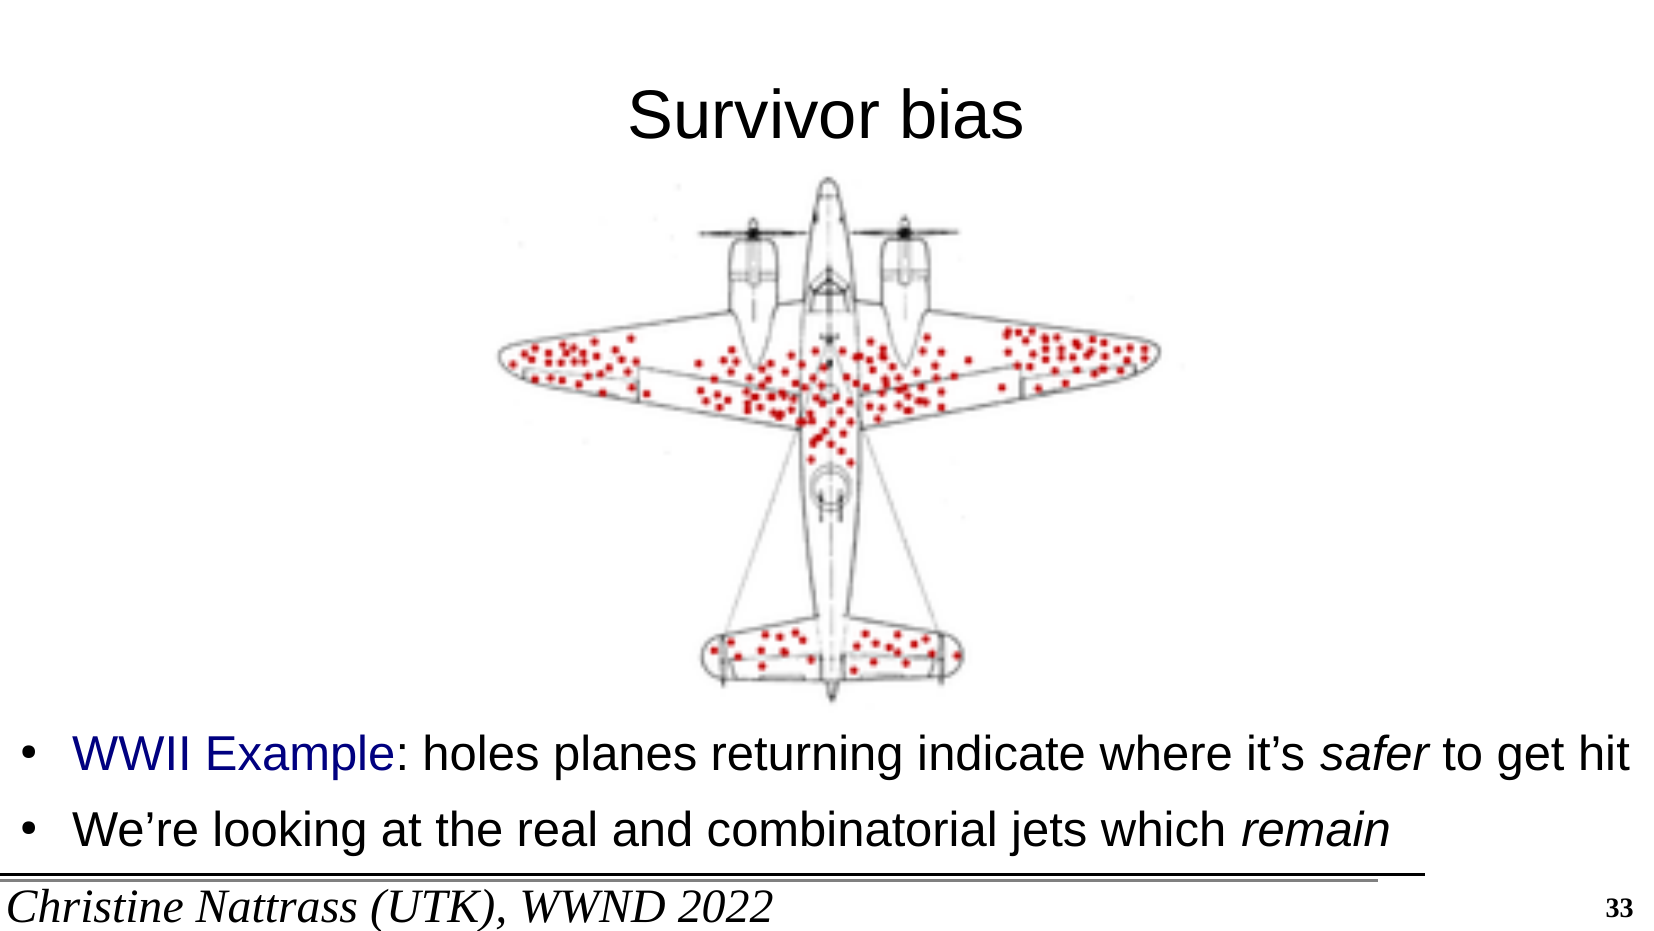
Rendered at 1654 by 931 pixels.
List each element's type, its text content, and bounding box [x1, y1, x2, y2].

picture [462, 158, 1206, 713]
list WWII Example: holes planes returning indicate where it’s safer to get hit We’re looking at the real and combinatorial jets which remain [2, 725, 1642, 911]
title Survivor bias [82, 37, 1571, 193]
